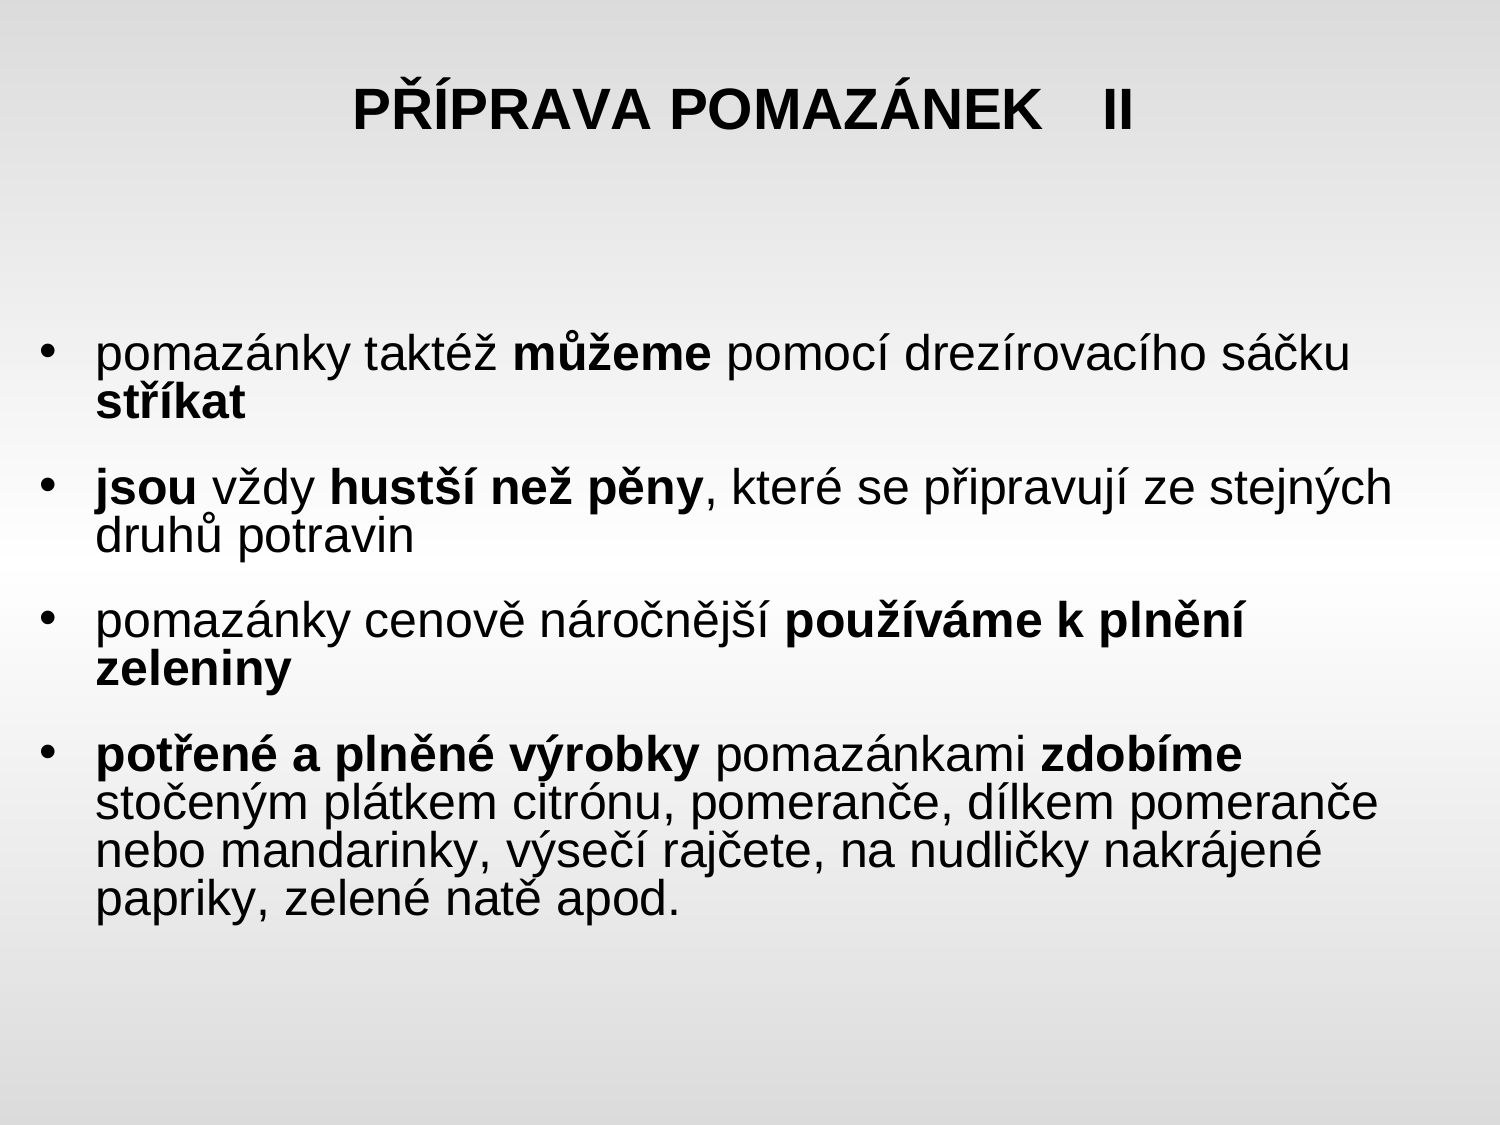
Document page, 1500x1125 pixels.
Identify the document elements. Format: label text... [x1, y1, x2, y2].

title PŘÍPRAVA POMAZÁNEK II [62, 49, 1426, 163]
list pomazánky taktéž můžeme pomocí drezírovacího sáčku stříkat jsou vždy hustší než pěny, které se připravují ze stejných druhů potravin pomazánky cenově náročnější používáme k plnění zeleniny potřené a plněné výrobky pomazánkami zdobíme stočeným plátkem citrónu, pomeranče, dílkem pomeranče nebo mandarinky, výsečí rajčete, na nudličky nakrájené papriky, zelené natě apod. [24, 324, 1450, 963]
